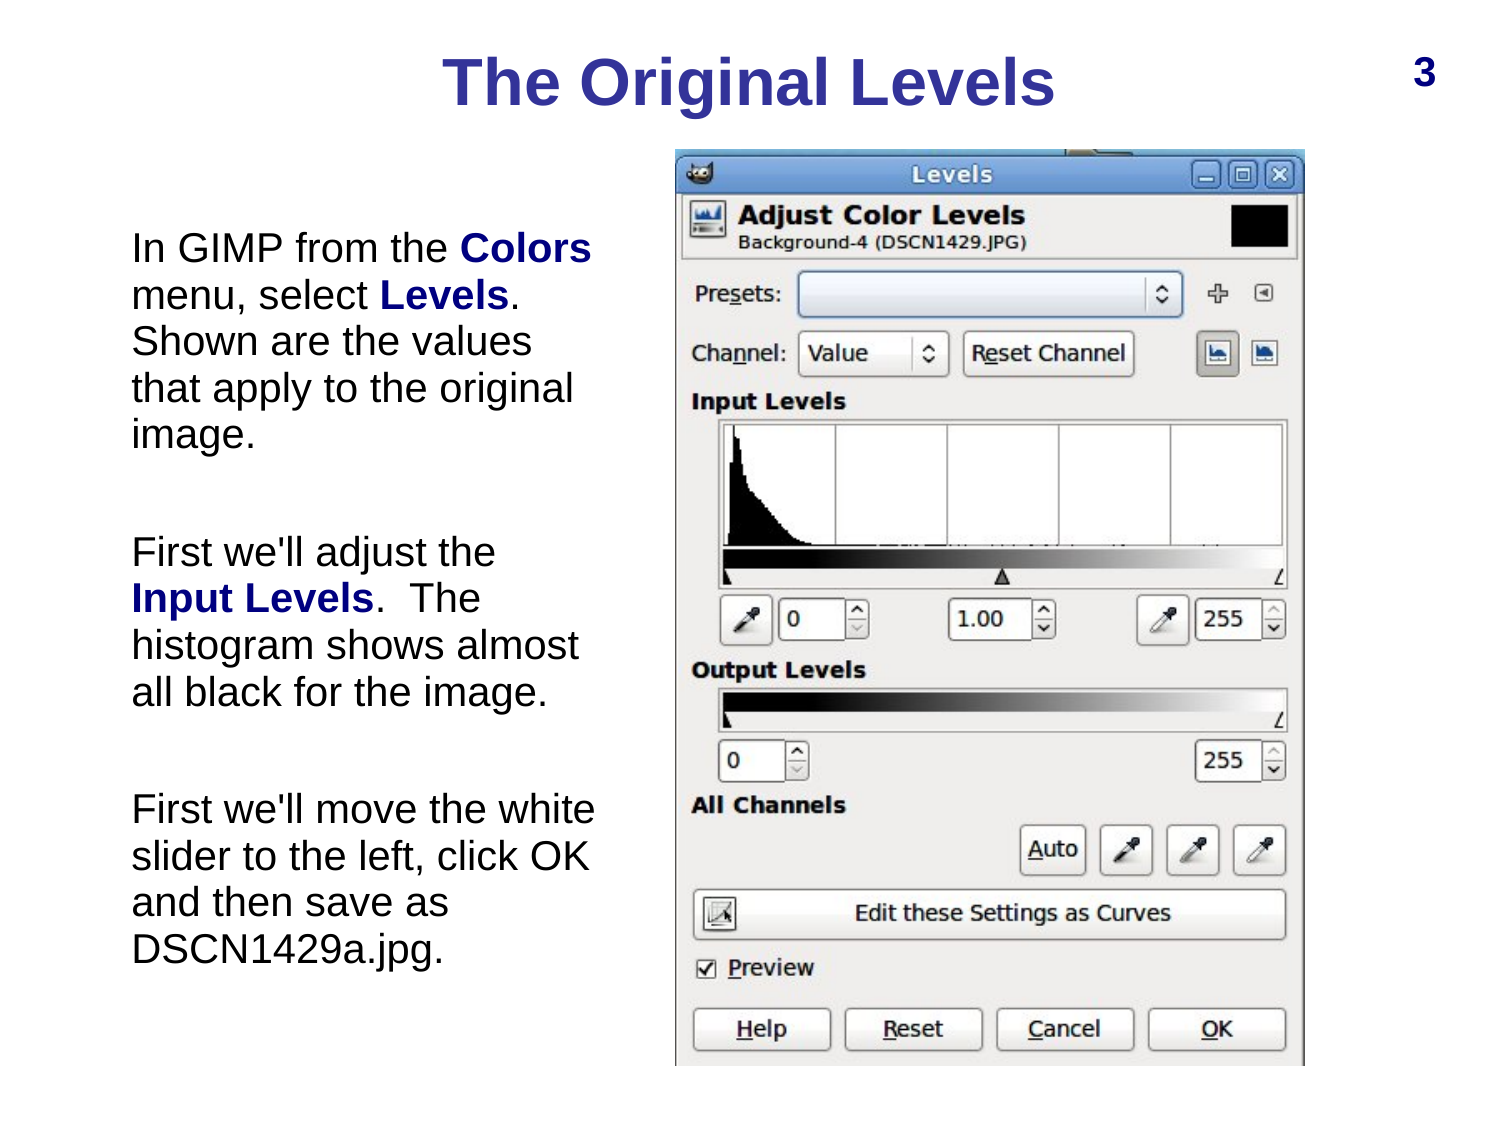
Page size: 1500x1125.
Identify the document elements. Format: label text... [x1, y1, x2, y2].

text_box 3 [1387, 37, 1463, 103]
list In GIMP from the Colors menu, select Levels. Shown are the values that apply to the original image. First we'll adjust the Input Levels. The histogram shows almost all black for the image. First we'll move the white slider to the left, click OK and then save as DSCN1429a.jpg. [75, 224, 601, 973]
title The Original Levels [37, 45, 1463, 120]
picture [675, 149, 1305, 1066]
